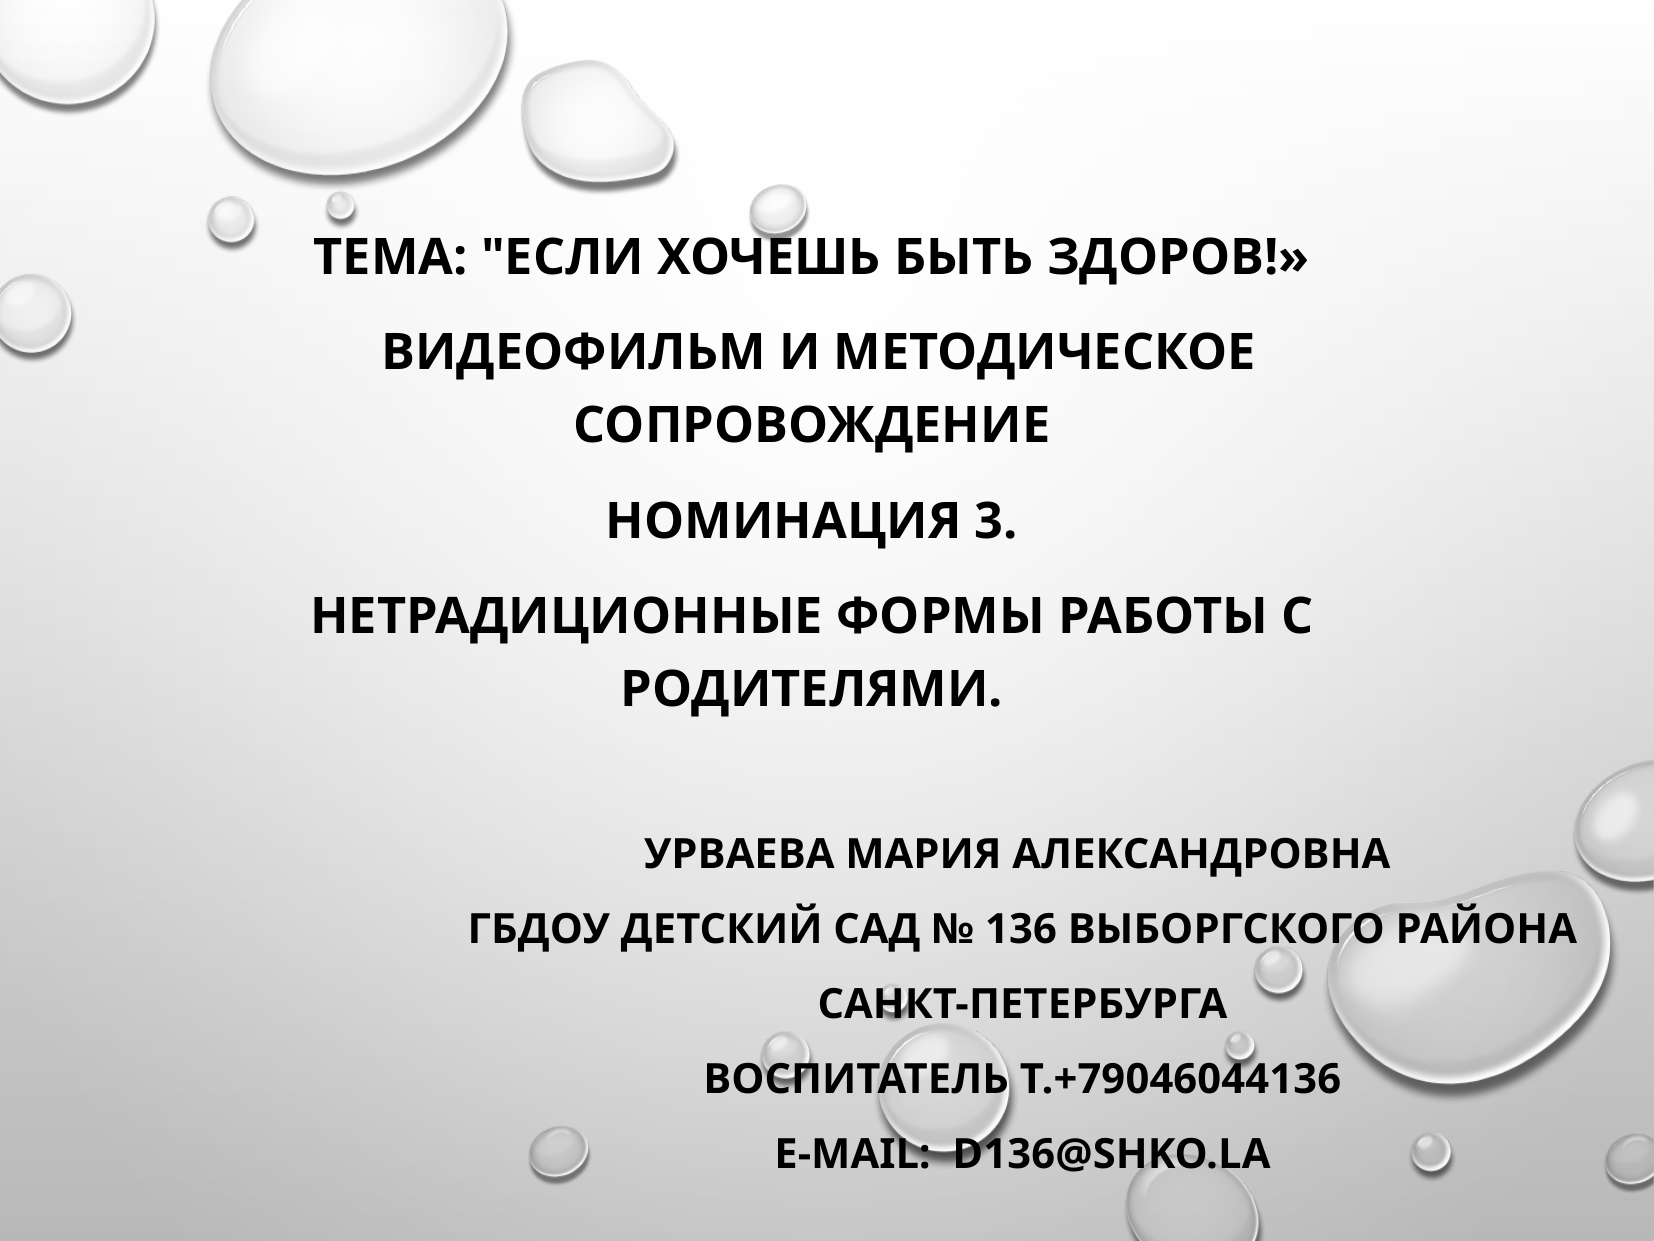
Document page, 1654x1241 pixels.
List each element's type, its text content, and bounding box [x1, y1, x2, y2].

subtitle Тема: "Если хочешь быть здоров!» Видеофильм и методическое сопровождение Номинация 3. Нетрадиционные формы работы с родителями. [222, 204, 1402, 612]
title Урваева Мария Александровна ГБДОУ детский сад № 136 выборгского района Санкт-Петербурга воспитатель т.+79046044136 e-mail: d136@shko.la [433, 794, 1612, 1154]
